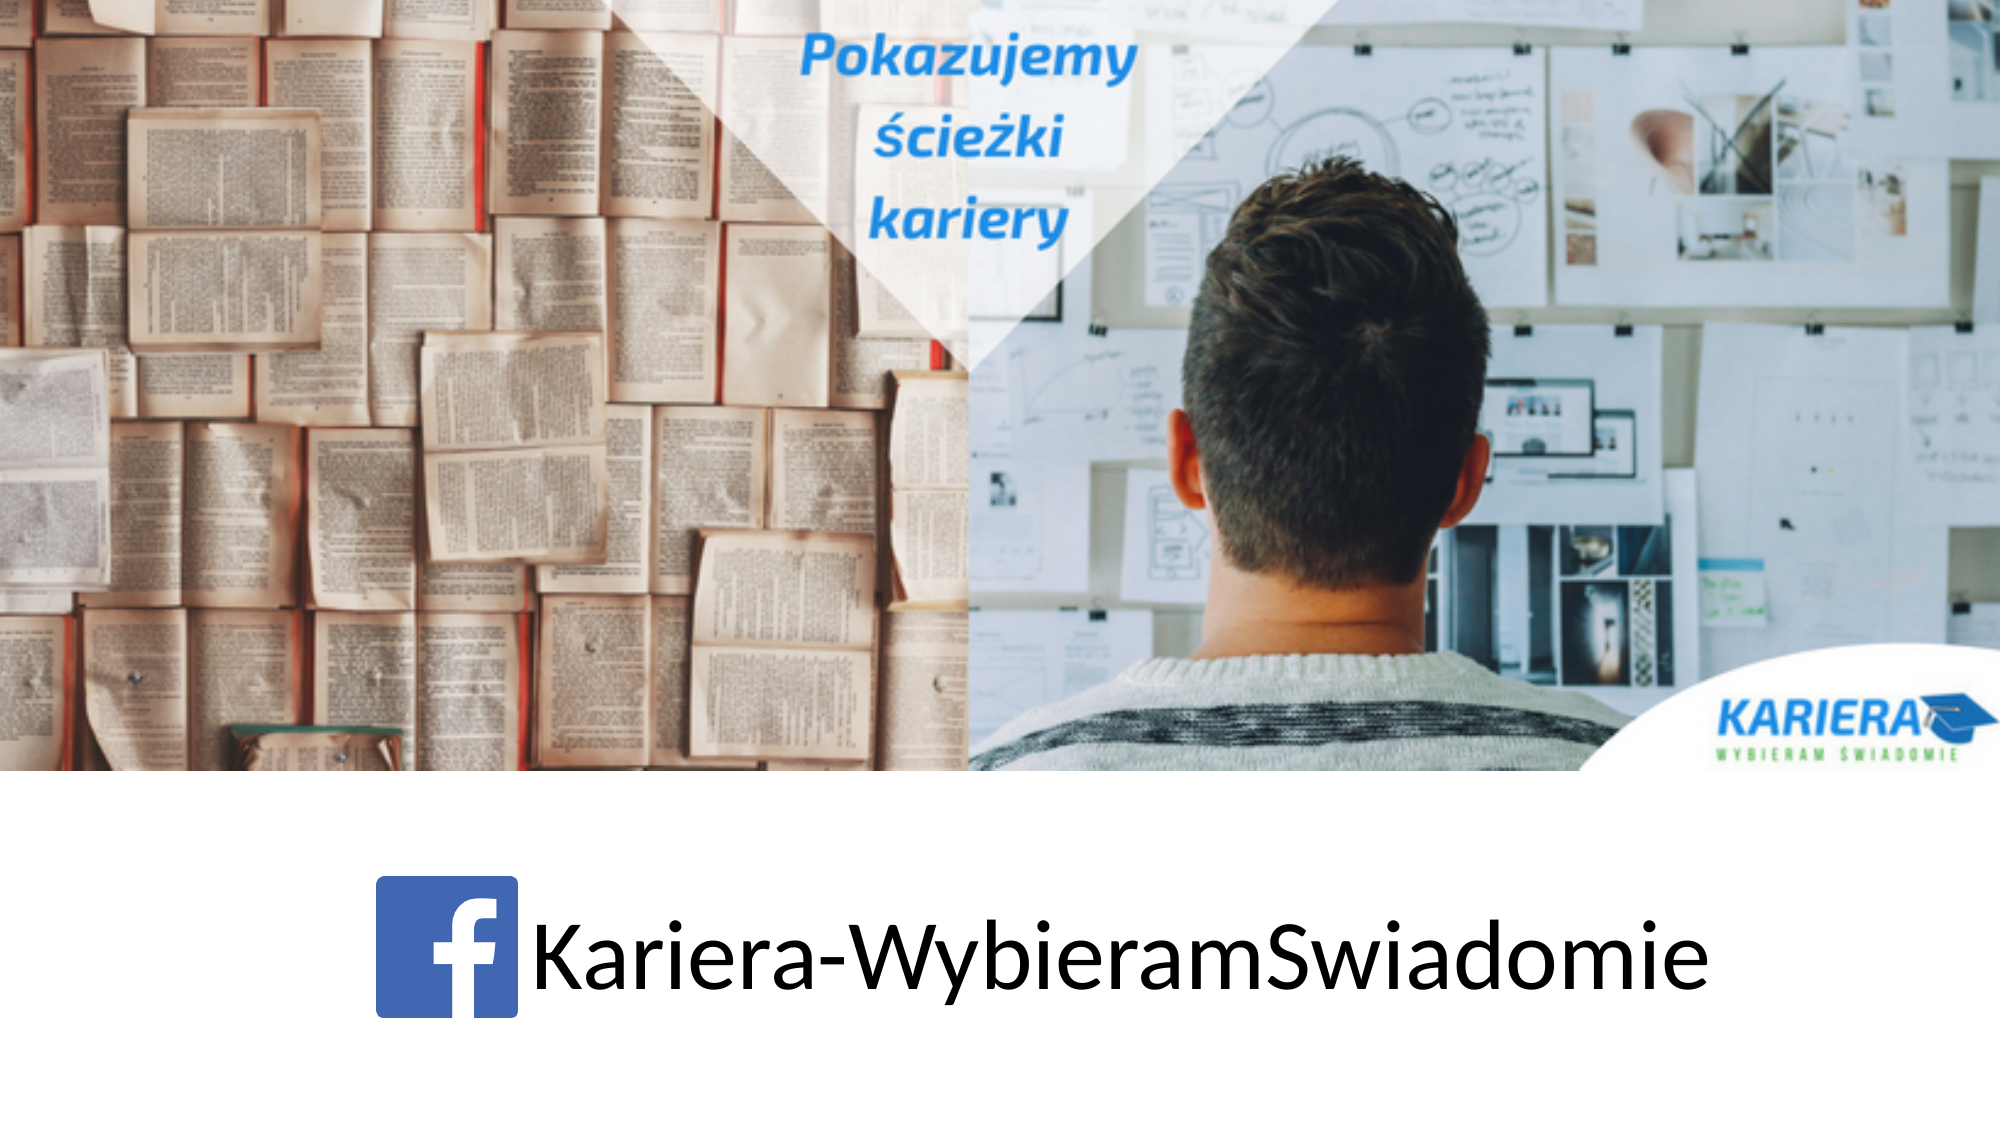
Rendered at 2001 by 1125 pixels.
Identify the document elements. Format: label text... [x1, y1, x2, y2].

picture [376, 876, 518, 1018]
subtitle Kariera-WybieramSwiadomie [518, 895, 1741, 1000]
picture [0, 0, 2000, 771]
